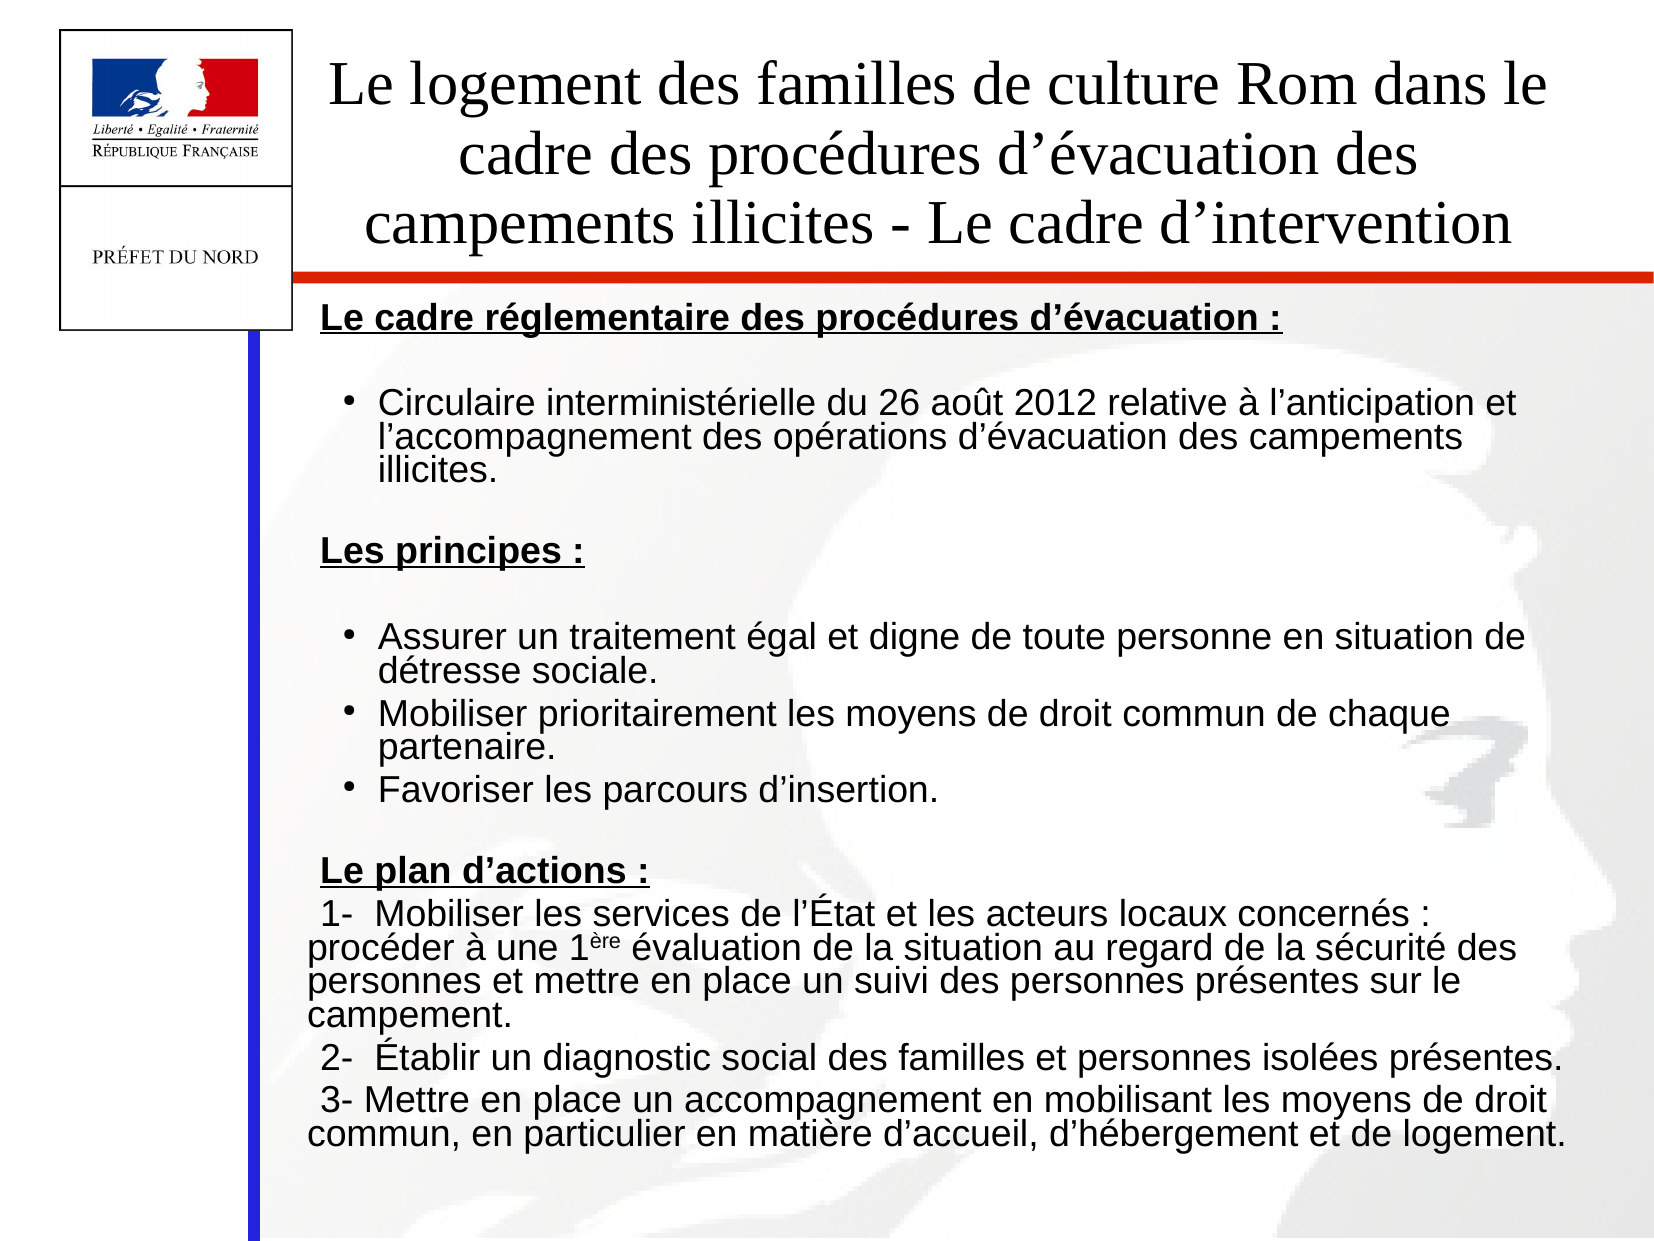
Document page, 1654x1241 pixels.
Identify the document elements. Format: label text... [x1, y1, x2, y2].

picture [59, 29, 293, 331]
subtitle Le cadre réglementaire des procédures d’évacuation : Circulaire interministérielle du 26 août 2012 relative à l’anticipation et l’accompagnement des opérations d’évacuation des campements illicites. Les principes : Assurer un traitement égal et digne de toute personne en situation de détresse sociale. Mobiliser prioritairement les moyens de droit commun de chaque partenaire. Favoriser les parcours d’insertion. Le plan d’actions : 1- Mobiliser les services de l’État et les acteurs locaux concernés : procéder à une 1ère évaluation de la situation au regard de la sécurité des personnes et mettre en place un suivi des personnes présentes sur le campement. 2- Établir un diagnostic social des familles et personnes isolées présentes. 3- Mettre en place un accompagnement en mobilisant les moyens de droit commun, en particulier en matière d’accueil, d’hébergement et de logement. [307, 294, 1574, 1162]
title Le logement des familles de culture Rom dans le cadre des procédures d’évacuation des campements illicites - Le cadre d’intervention [307, 47, 1571, 258]
